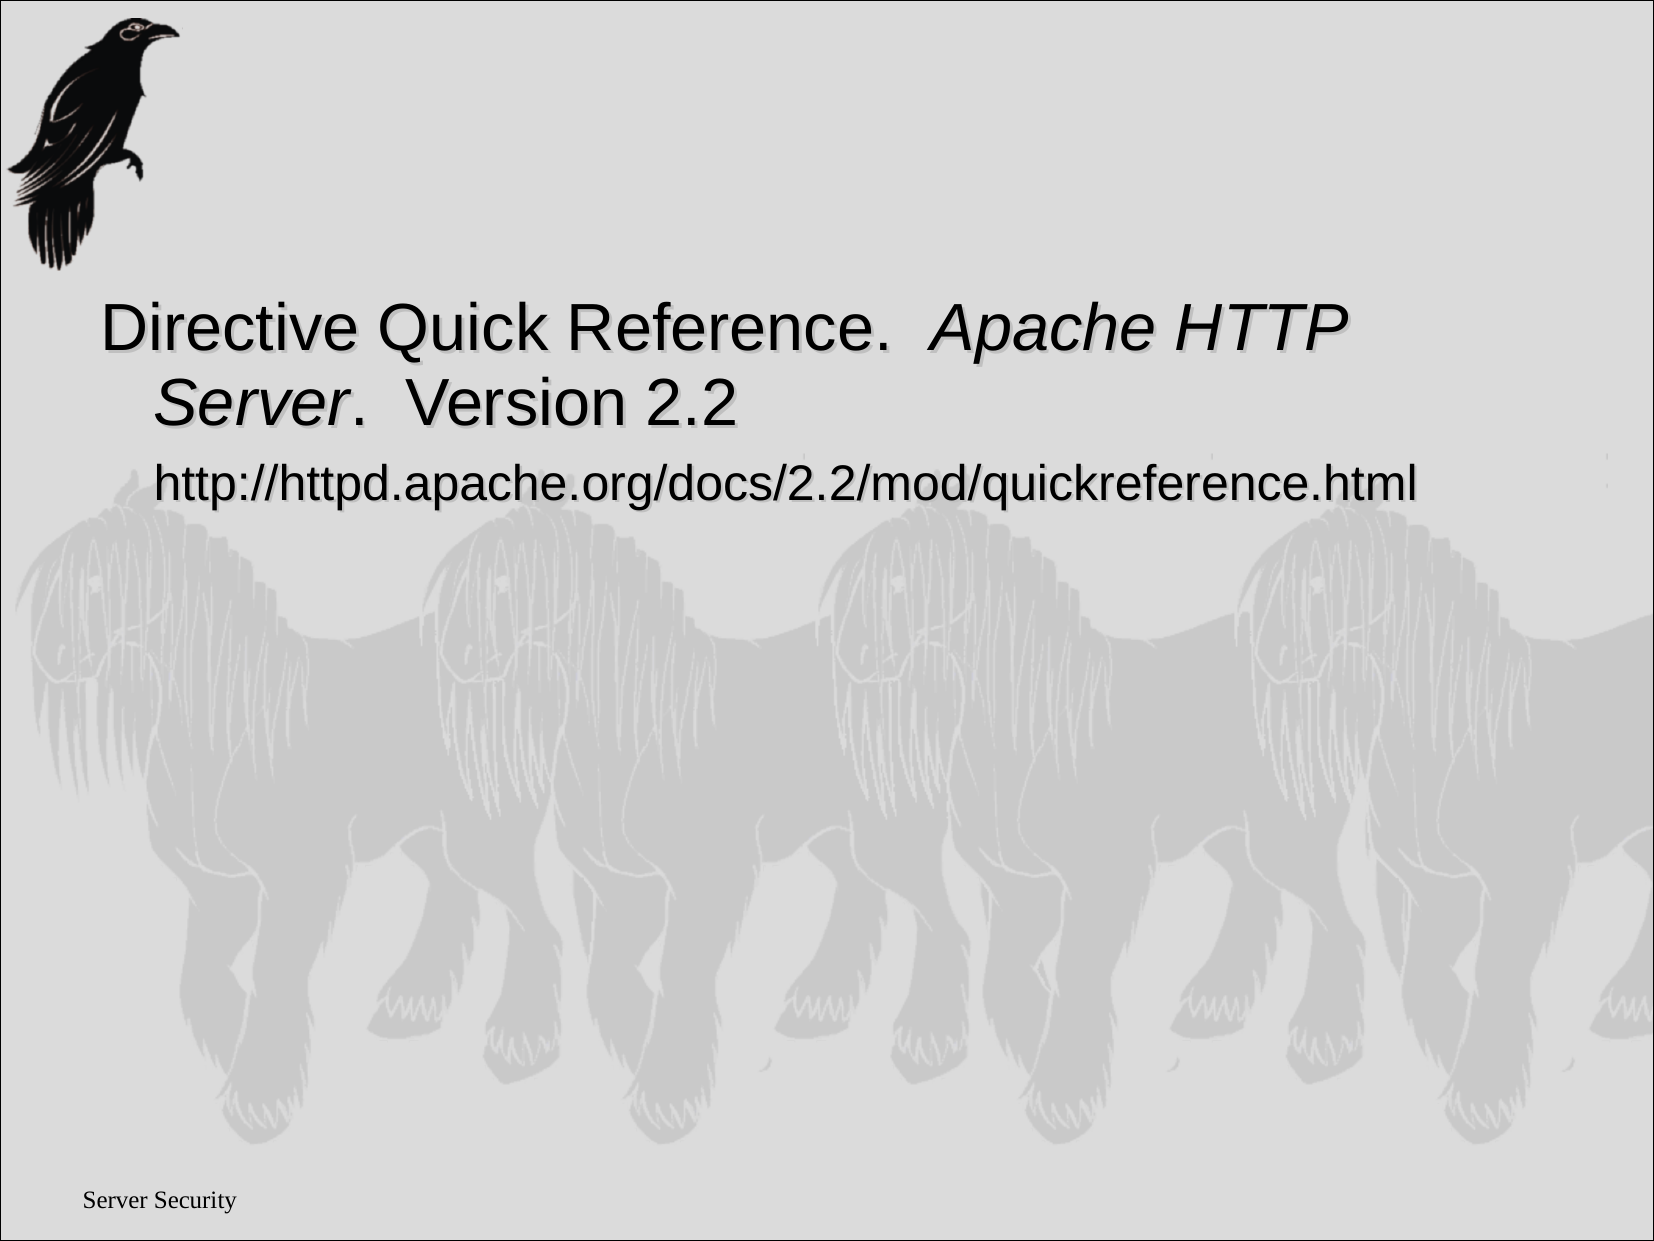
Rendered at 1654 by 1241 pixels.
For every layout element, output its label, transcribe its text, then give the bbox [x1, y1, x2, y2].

picture [5, 18, 183, 271]
list Directive Quick Reference. Apache HTTP Server. Version 2.2 http://httpd.apache.org/docs/2.2/mod/quickreference.html [82, 290, 1571, 1109]
